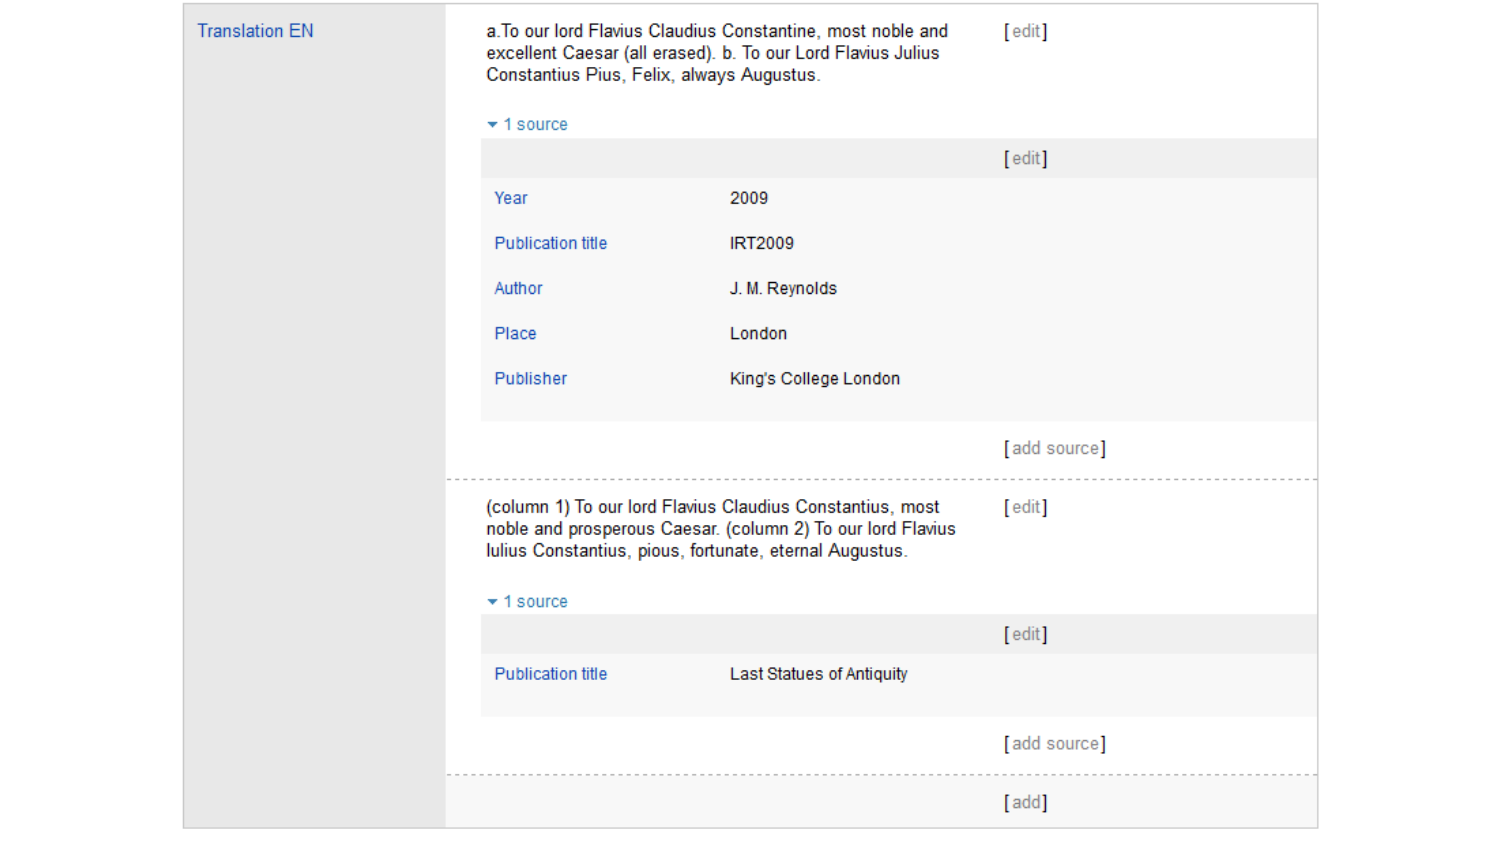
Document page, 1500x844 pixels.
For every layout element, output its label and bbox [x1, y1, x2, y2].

picture [153, 0, 1335, 844]
